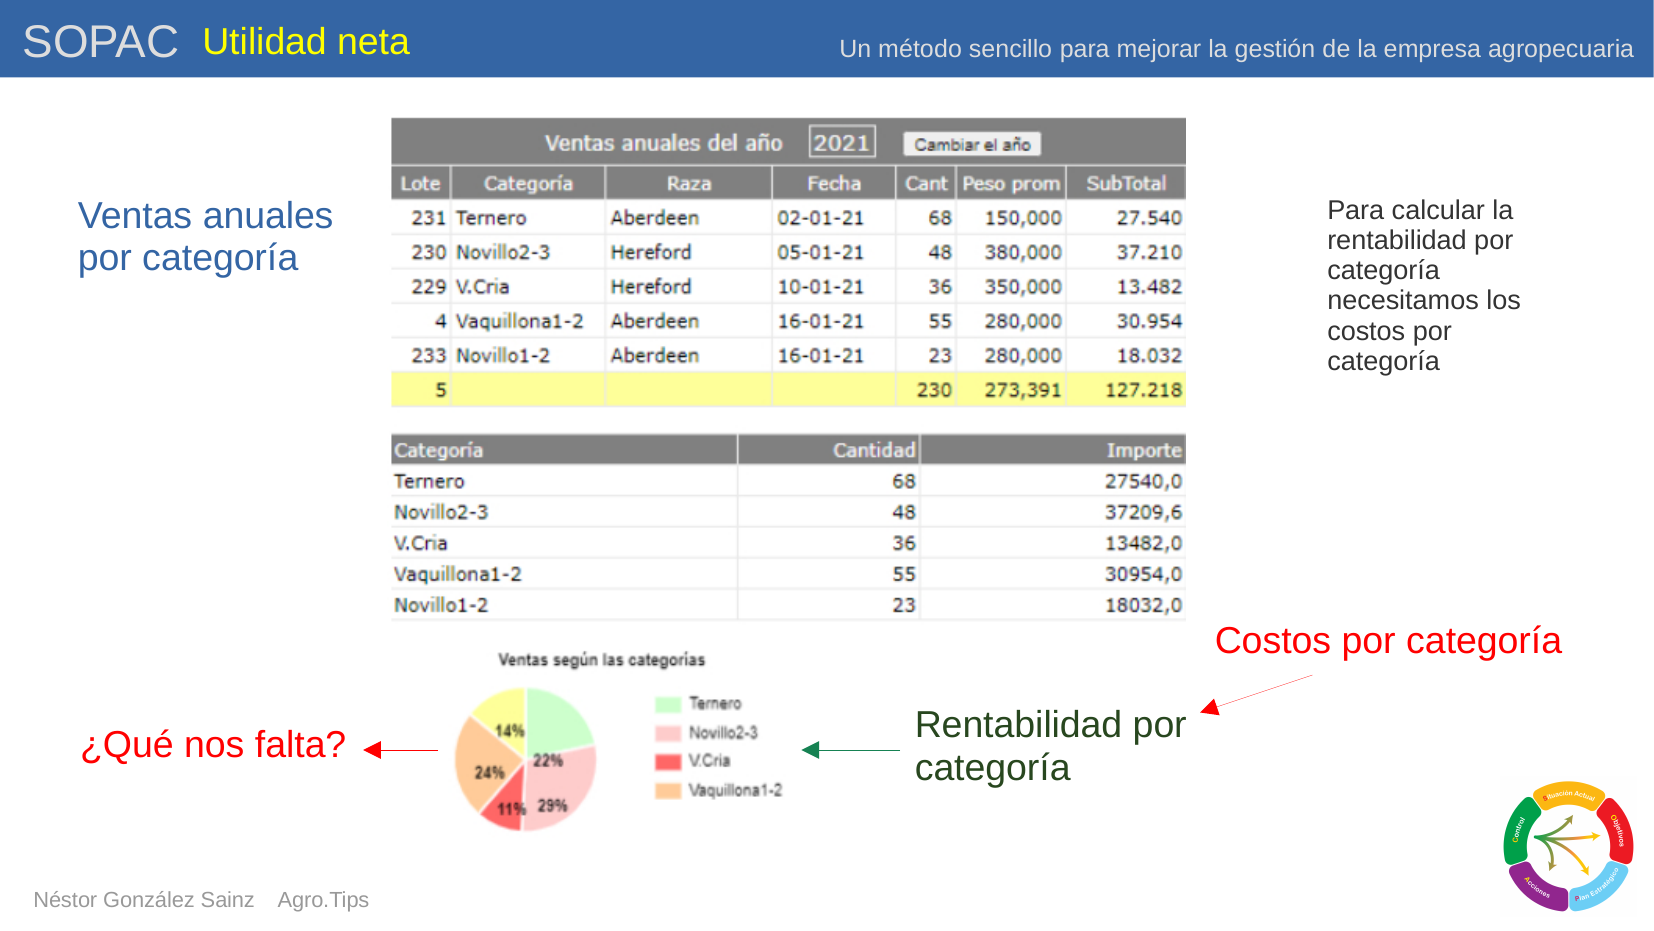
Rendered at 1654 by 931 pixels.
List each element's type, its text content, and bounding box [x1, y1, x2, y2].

text_box Rentabilidad por categoría [900, 696, 1238, 796]
text_box Ventas anuales por categoría [63, 187, 364, 287]
text_box Costos por categoría [1200, 611, 1613, 687]
text_box Utilidad neta [187, 13, 451, 76]
picture [387, 112, 1186, 901]
text_box ¿Qué nos falta? [65, 715, 403, 773]
text_box Para calcular la rentabilidad por categoría necesitamos los costos por categoría [1312, 187, 1576, 384]
picture [1500, 776, 1637, 917]
